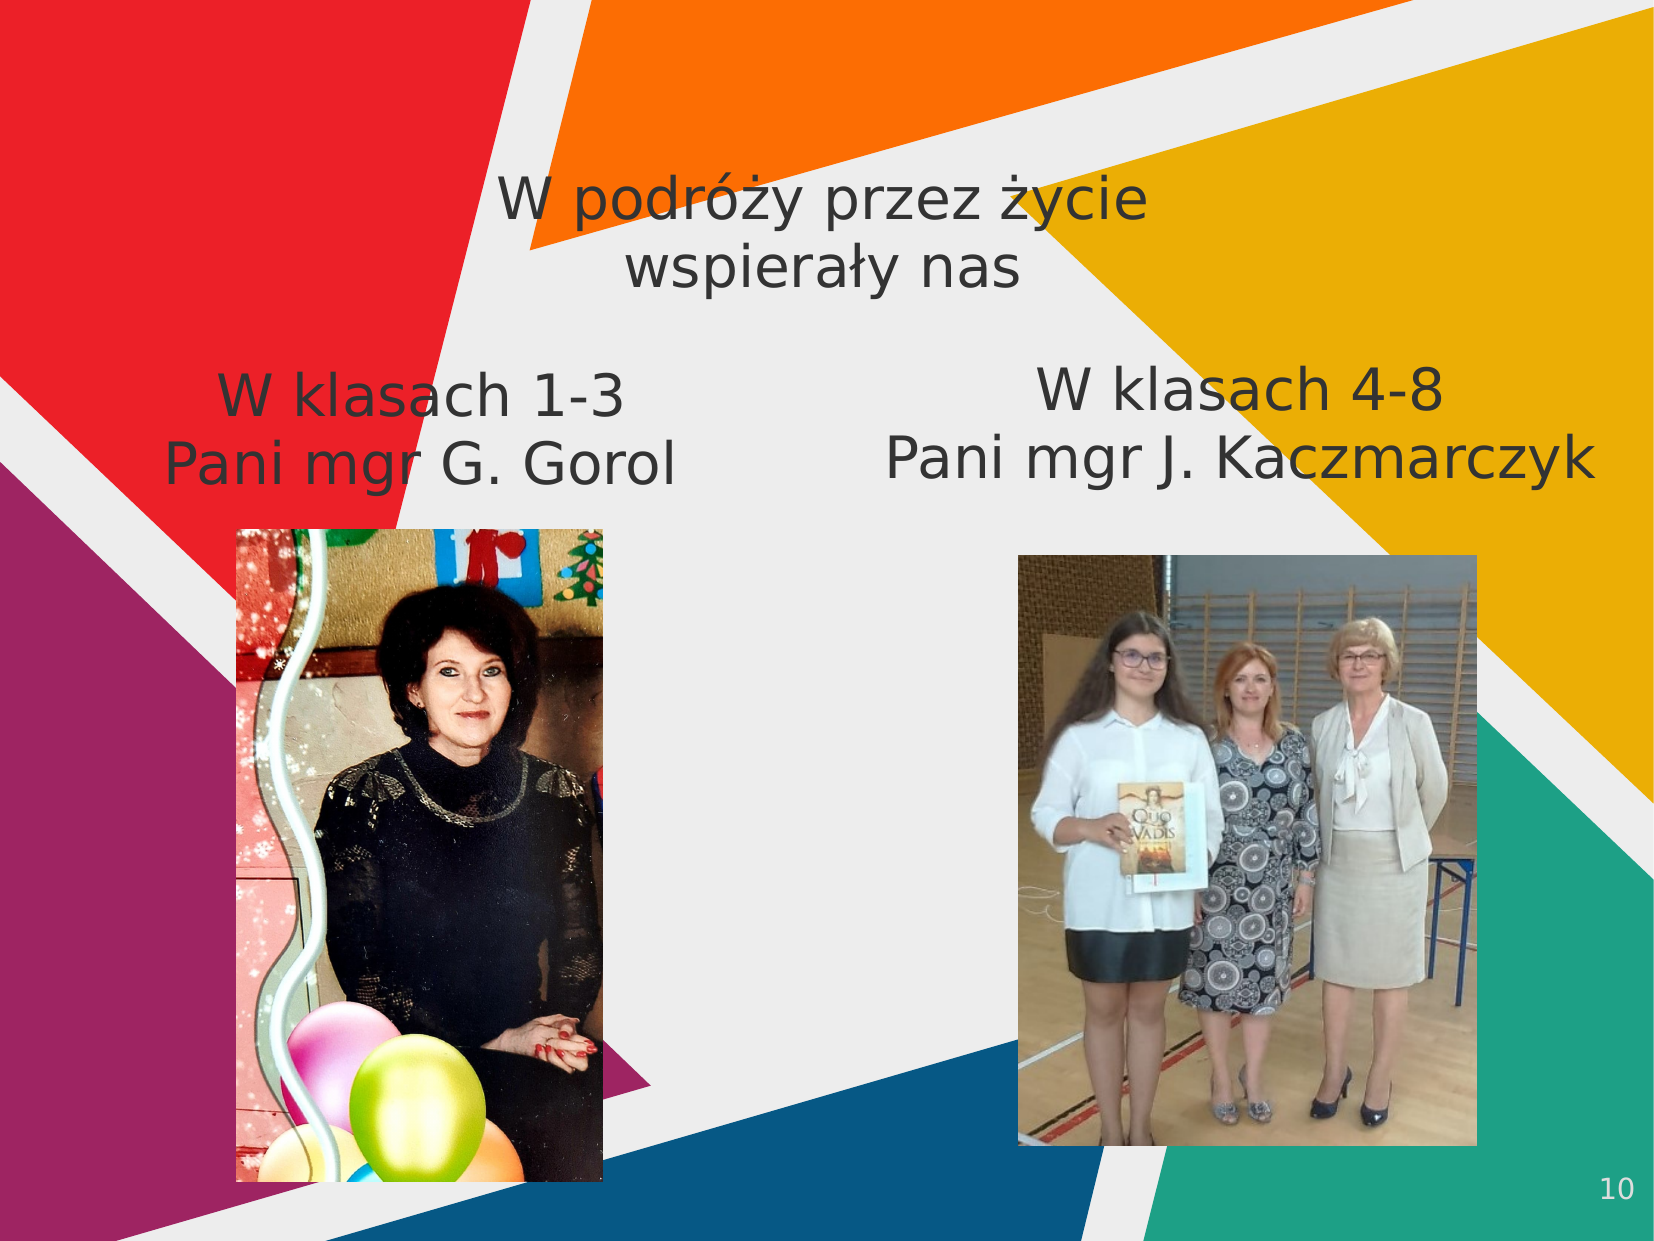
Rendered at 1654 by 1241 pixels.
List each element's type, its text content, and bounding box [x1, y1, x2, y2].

picture [236, 529, 603, 1182]
title W podróży przez życie wspierały nas [464, 129, 1182, 337]
title W klasach 1-3 Pani mgr G. Gorol [62, 326, 780, 534]
picture [1018, 555, 1477, 1146]
title W klasach 4-8 Pani mgr J. Kaczmarczyk [882, 320, 1600, 528]
